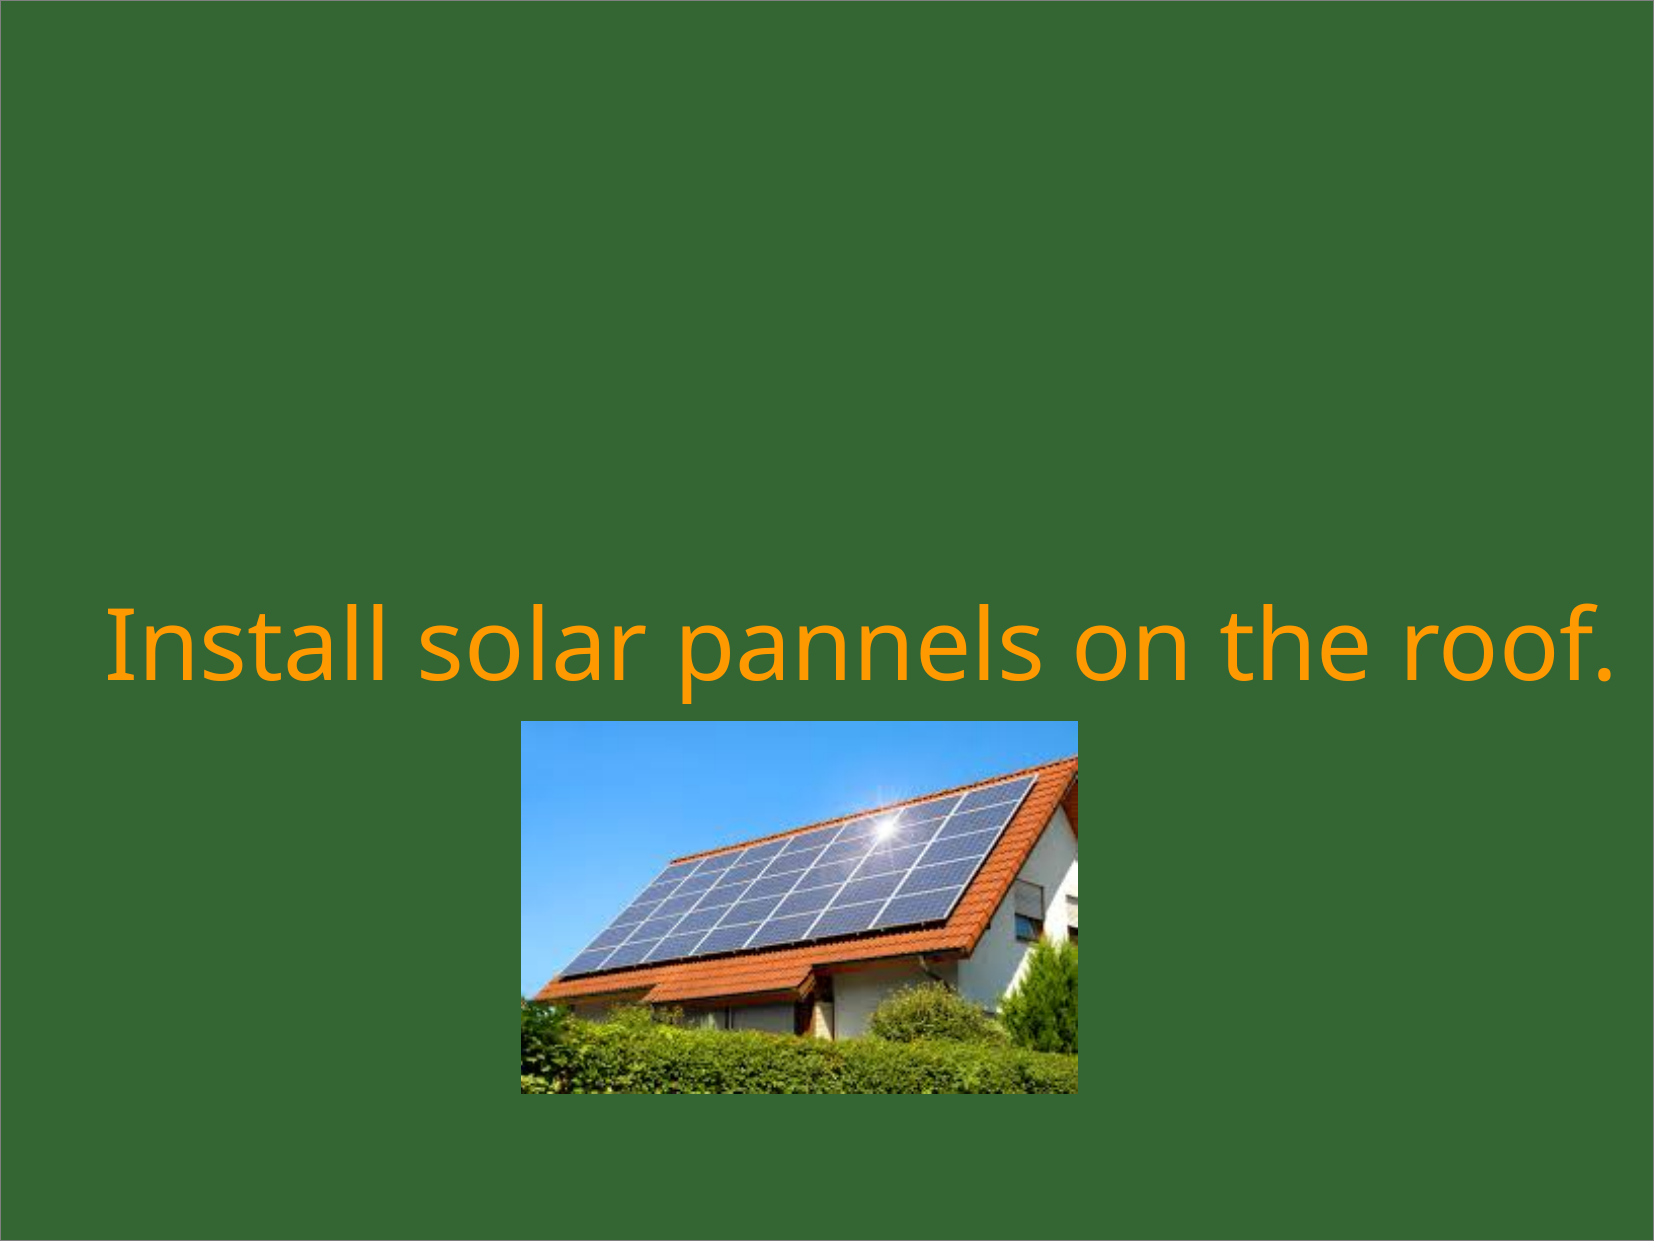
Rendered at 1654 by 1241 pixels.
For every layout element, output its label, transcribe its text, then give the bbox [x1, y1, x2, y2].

picture [521, 721, 1078, 1094]
text_box Install solar pannels on the roof. [191, 566, 1533, 705]
text_box [0, 0, 1654, 1240]
